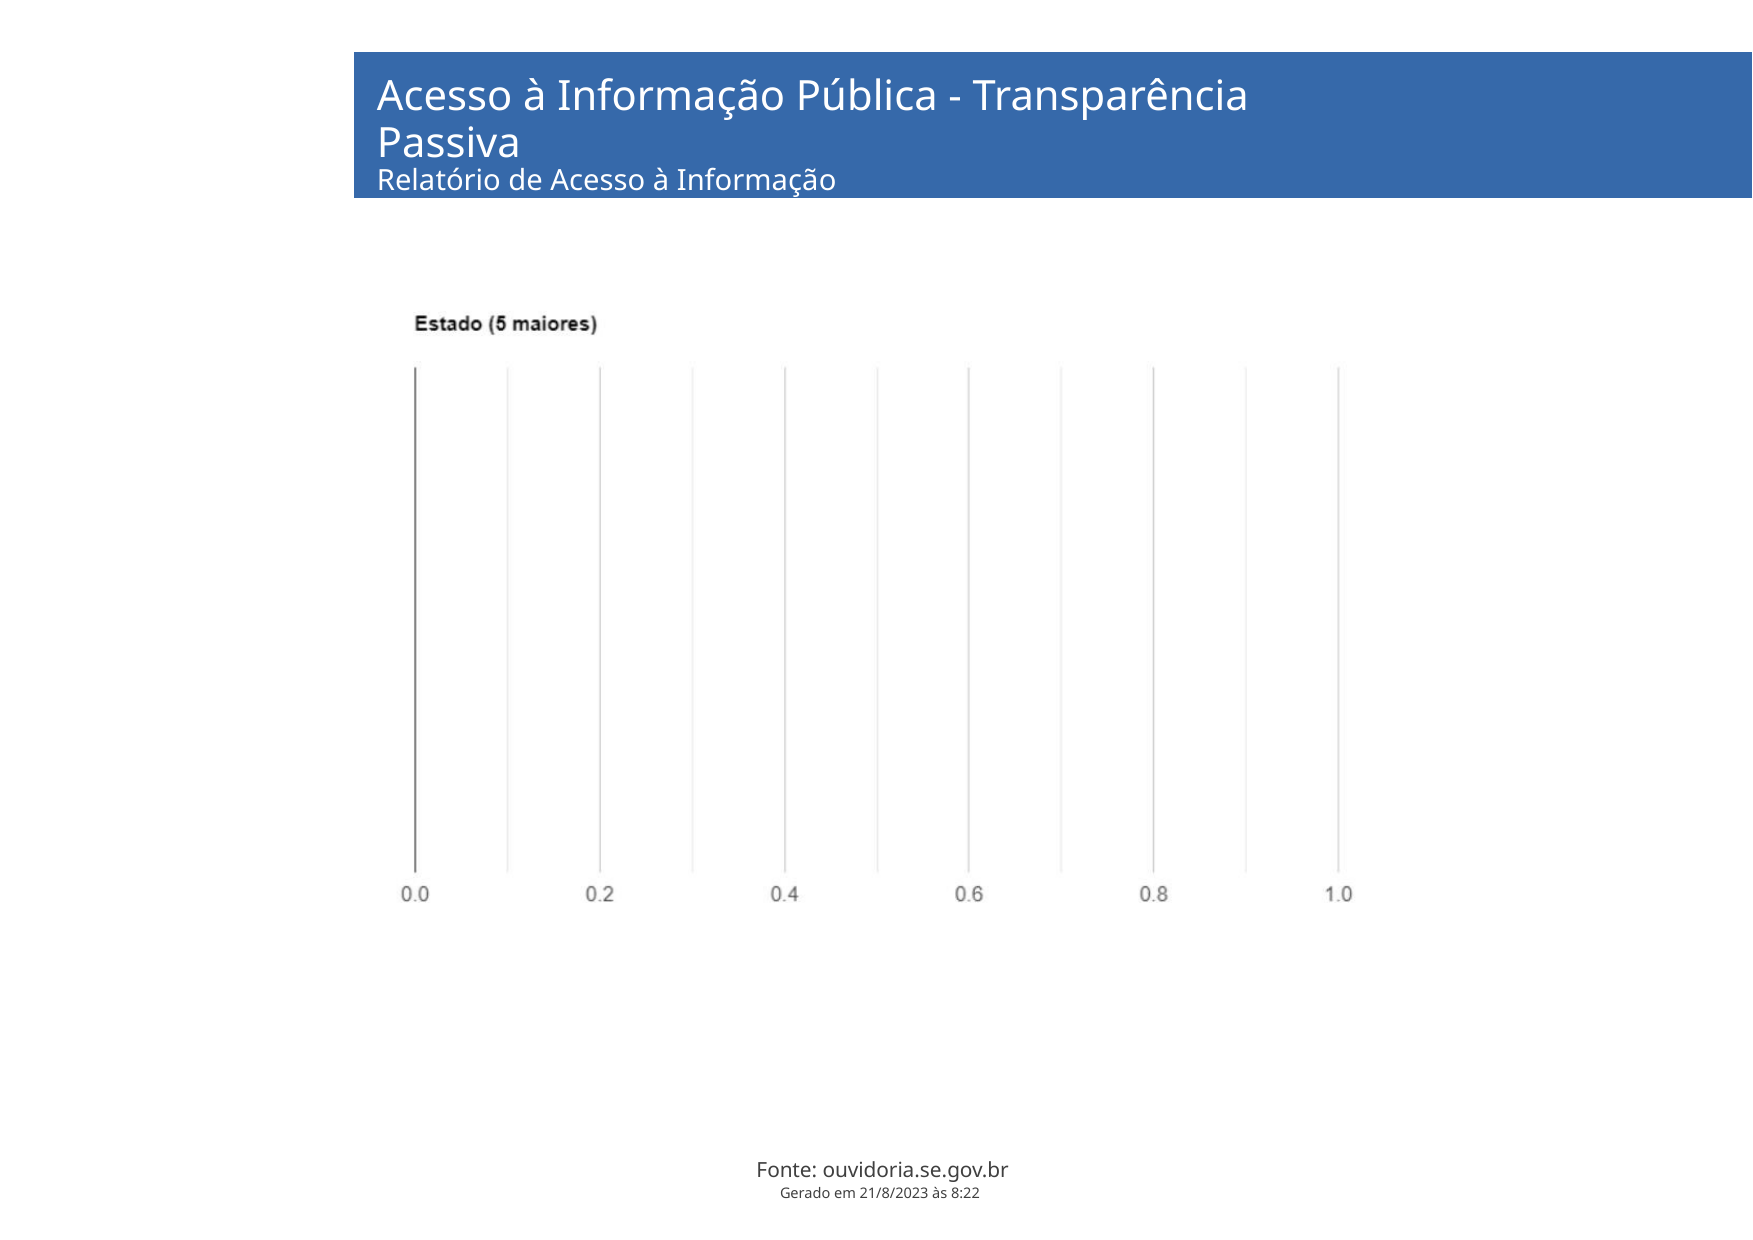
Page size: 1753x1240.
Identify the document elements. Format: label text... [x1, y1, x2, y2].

text_box [354, 52, 1752, 198]
text_box Acesso à Informação Pública - Transparência Passiva Relatório de Acesso à Informação SETURJulho a Julho de 2023 [376, 72, 1403, 228]
text_box Fonte: ouvidoria.se.gov.br [756, 1158, 1023, 1182]
text_box [155, 211, 1599, 1028]
text_box Gerado em 21/8/2023 às 8:22 [780, 1184, 999, 1202]
